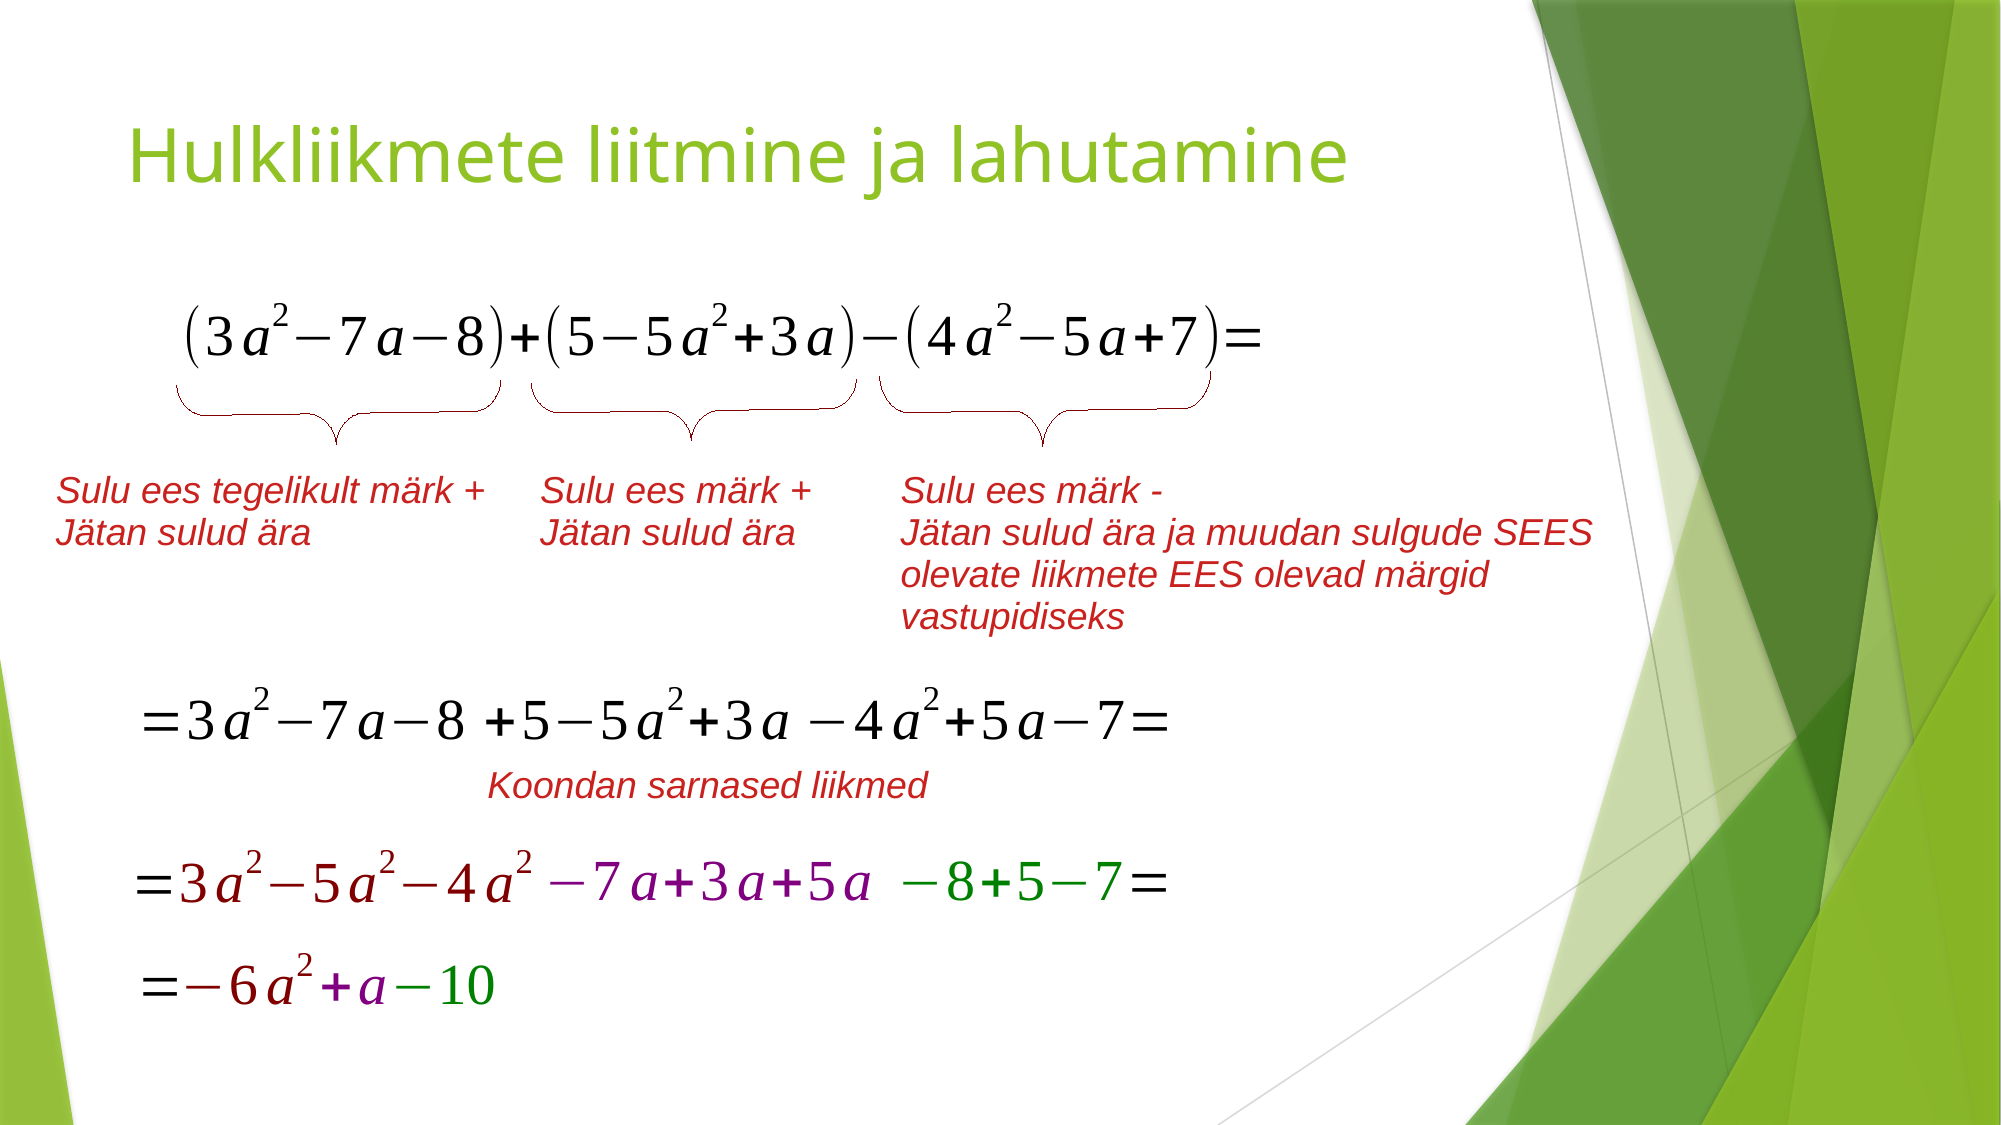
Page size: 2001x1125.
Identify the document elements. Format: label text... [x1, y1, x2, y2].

text_box Sulu ees märk - Jätan sulud ära ja muudan sulgude SEES olevate liikmete EES olevad märgid vastupidiseks [885, 462, 1608, 646]
chart [799, 679, 1182, 752]
text_box Sulu ees tegelikult märk + Jätan sulud ära [41, 462, 501, 562]
title Hulkliikmete liitmine ja lahutamine [111, 99, 1522, 317]
chart [124, 944, 503, 1018]
text_box Koondan sarnased liikmed [472, 757, 943, 815]
chart [125, 679, 473, 752]
chart [177, 295, 1275, 372]
chart [118, 842, 880, 916]
chart [891, 848, 1180, 913]
chart [478, 679, 798, 752]
text_box Sulu ees märk + Jätan sulud ära [525, 462, 827, 562]
